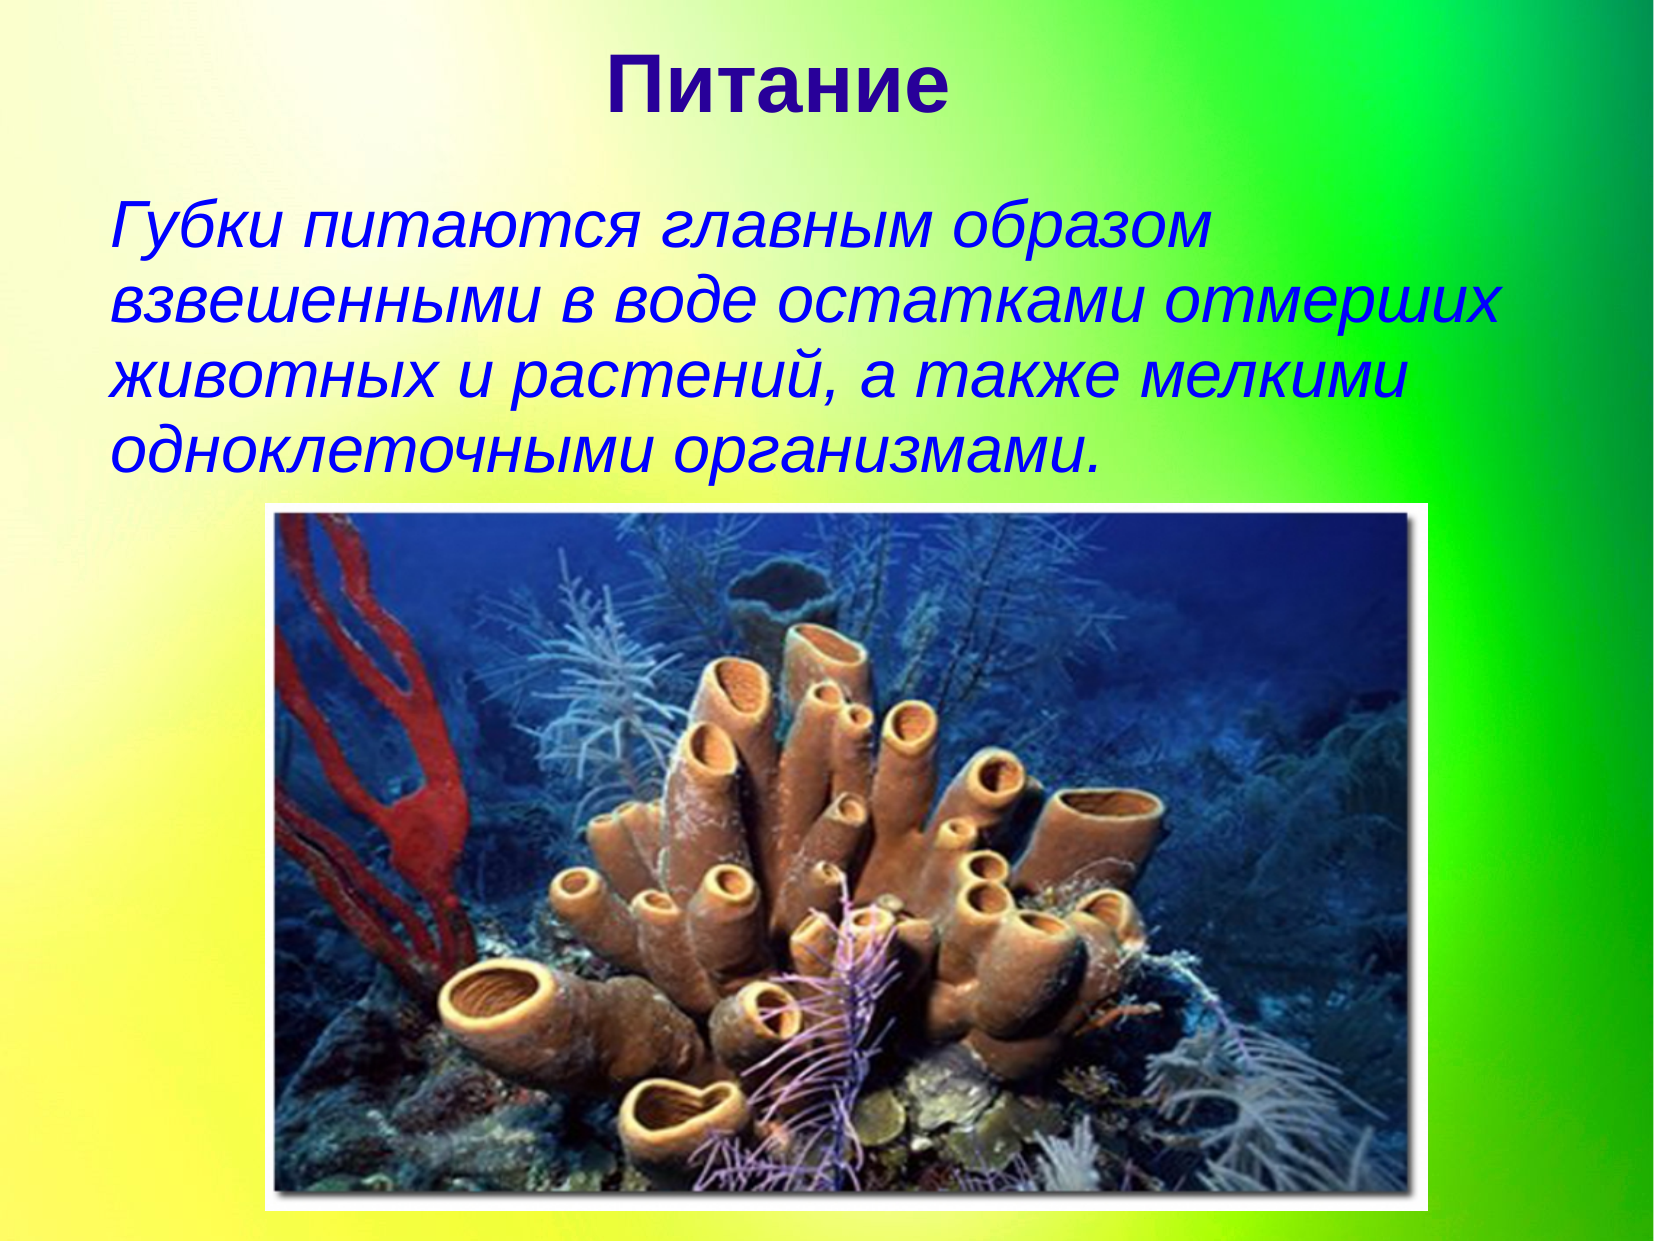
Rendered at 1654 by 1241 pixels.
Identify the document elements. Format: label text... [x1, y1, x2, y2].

text_box Губки питаются главным образом взвешенными в воде остатками отмерших животных и растений, а также мелкими одноклеточными организмами. [95, 180, 1565, 502]
text_box Питание [590, 29, 1093, 178]
picture [0, 0, 1654, 1241]
